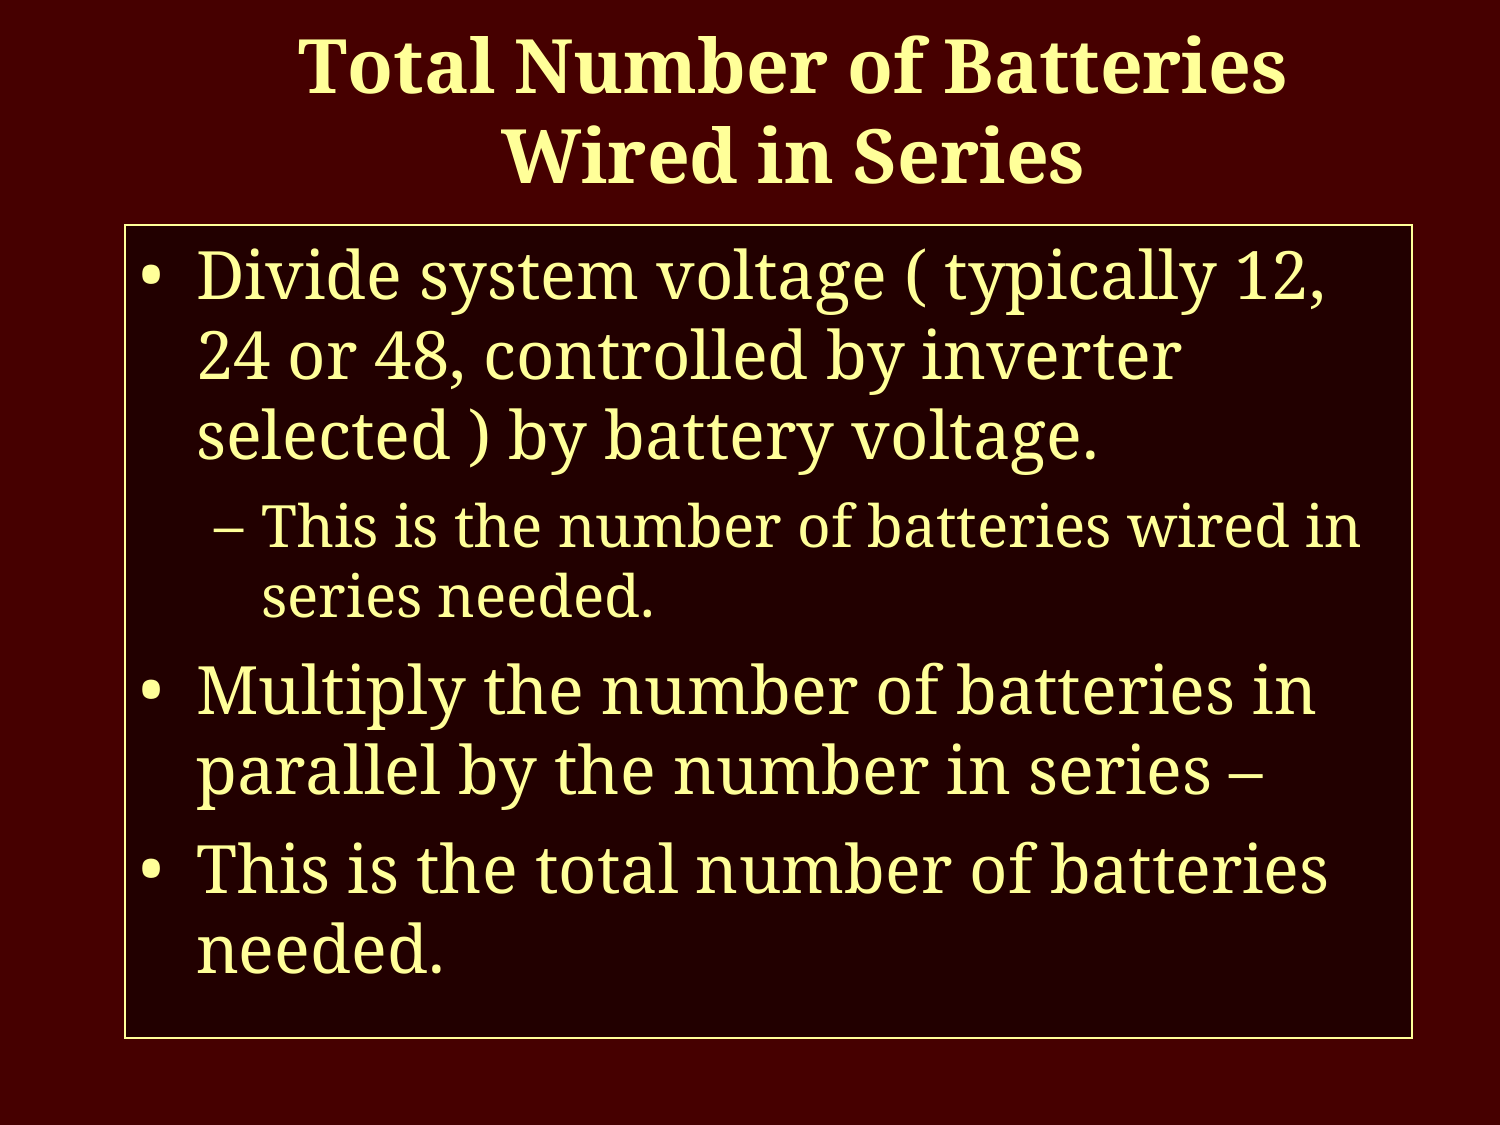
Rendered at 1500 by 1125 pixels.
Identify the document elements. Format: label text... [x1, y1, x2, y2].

list Divide system voltage ( typically 12, 24 or 48, controlled by inverter selected ) by battery voltage. This is the number of batteries wired in series needed. Multiply the number of batteries in parallel by the number in series – This is the total number of batteries needed. [124, 224, 1413, 1038]
title Total Number of Batteries Wired in Series [225, 10, 1363, 207]
